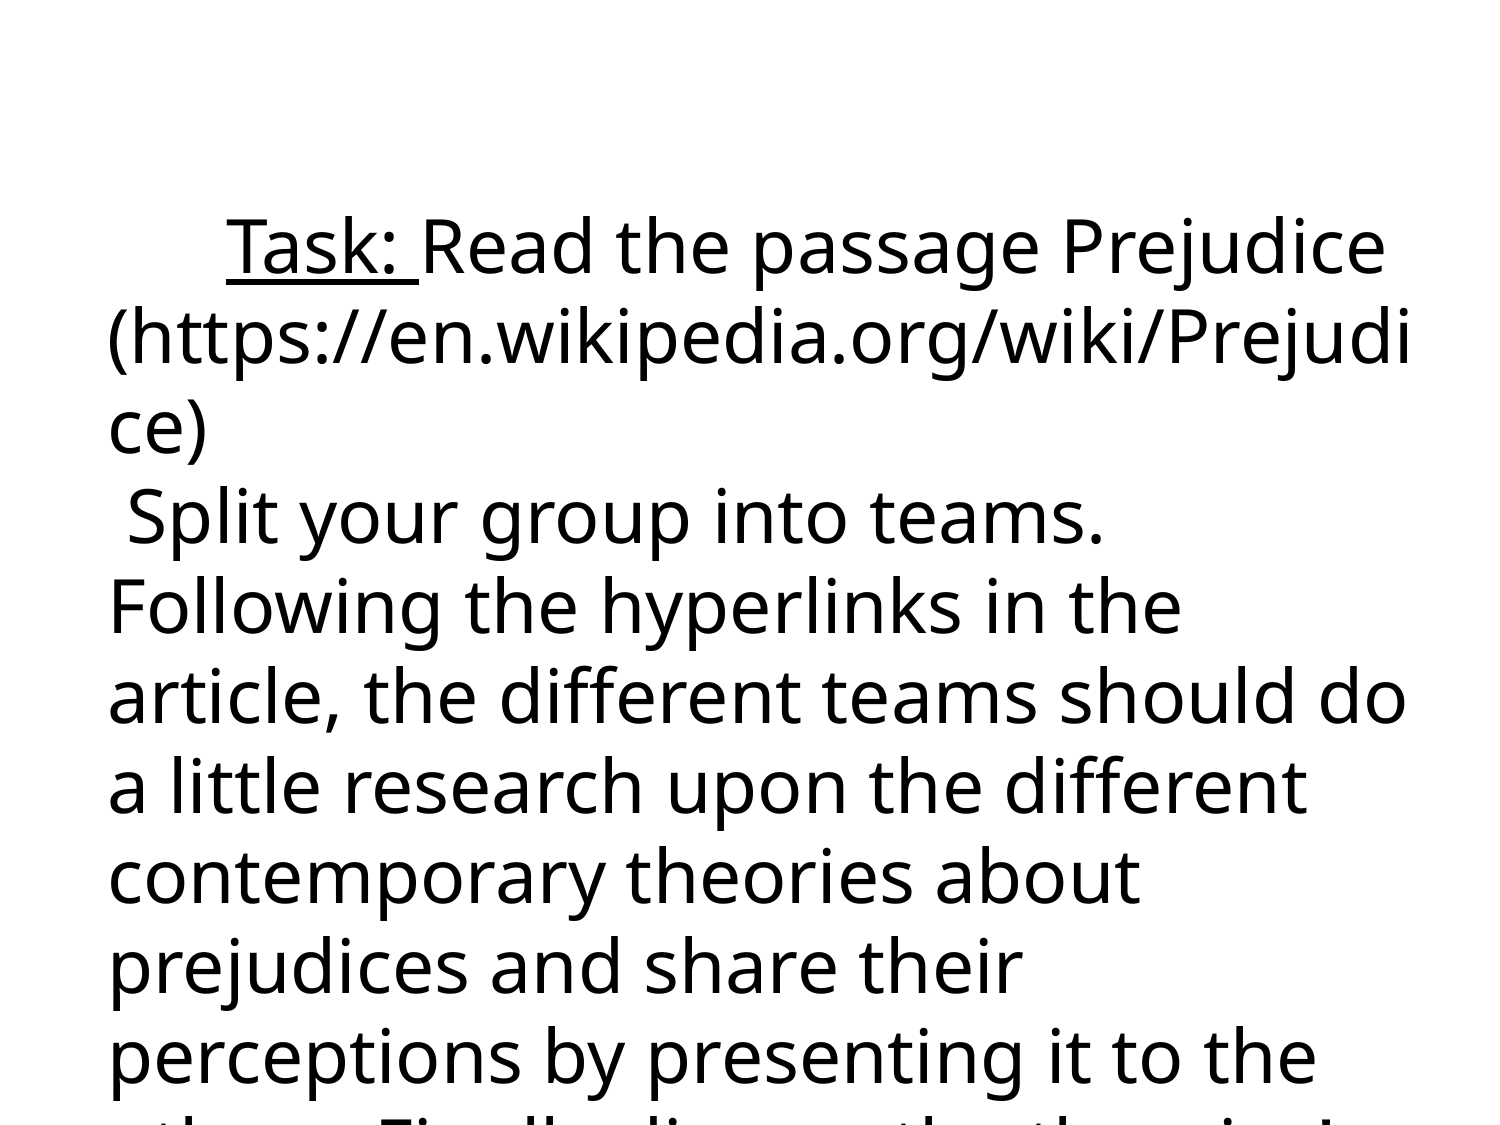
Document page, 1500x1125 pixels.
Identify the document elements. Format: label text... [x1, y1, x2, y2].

text_box Task: Read the passage Prejudice (https://en.wikipedia.org/wiki/Prejudice) Split your group into teams. Following the hyperlinks in the article, the different teams should do a little research upon the different contemporary theories about prejudices and share their perceptions by presenting it to the others. Finally discuss the theories! [92, 191, 1443, 934]
